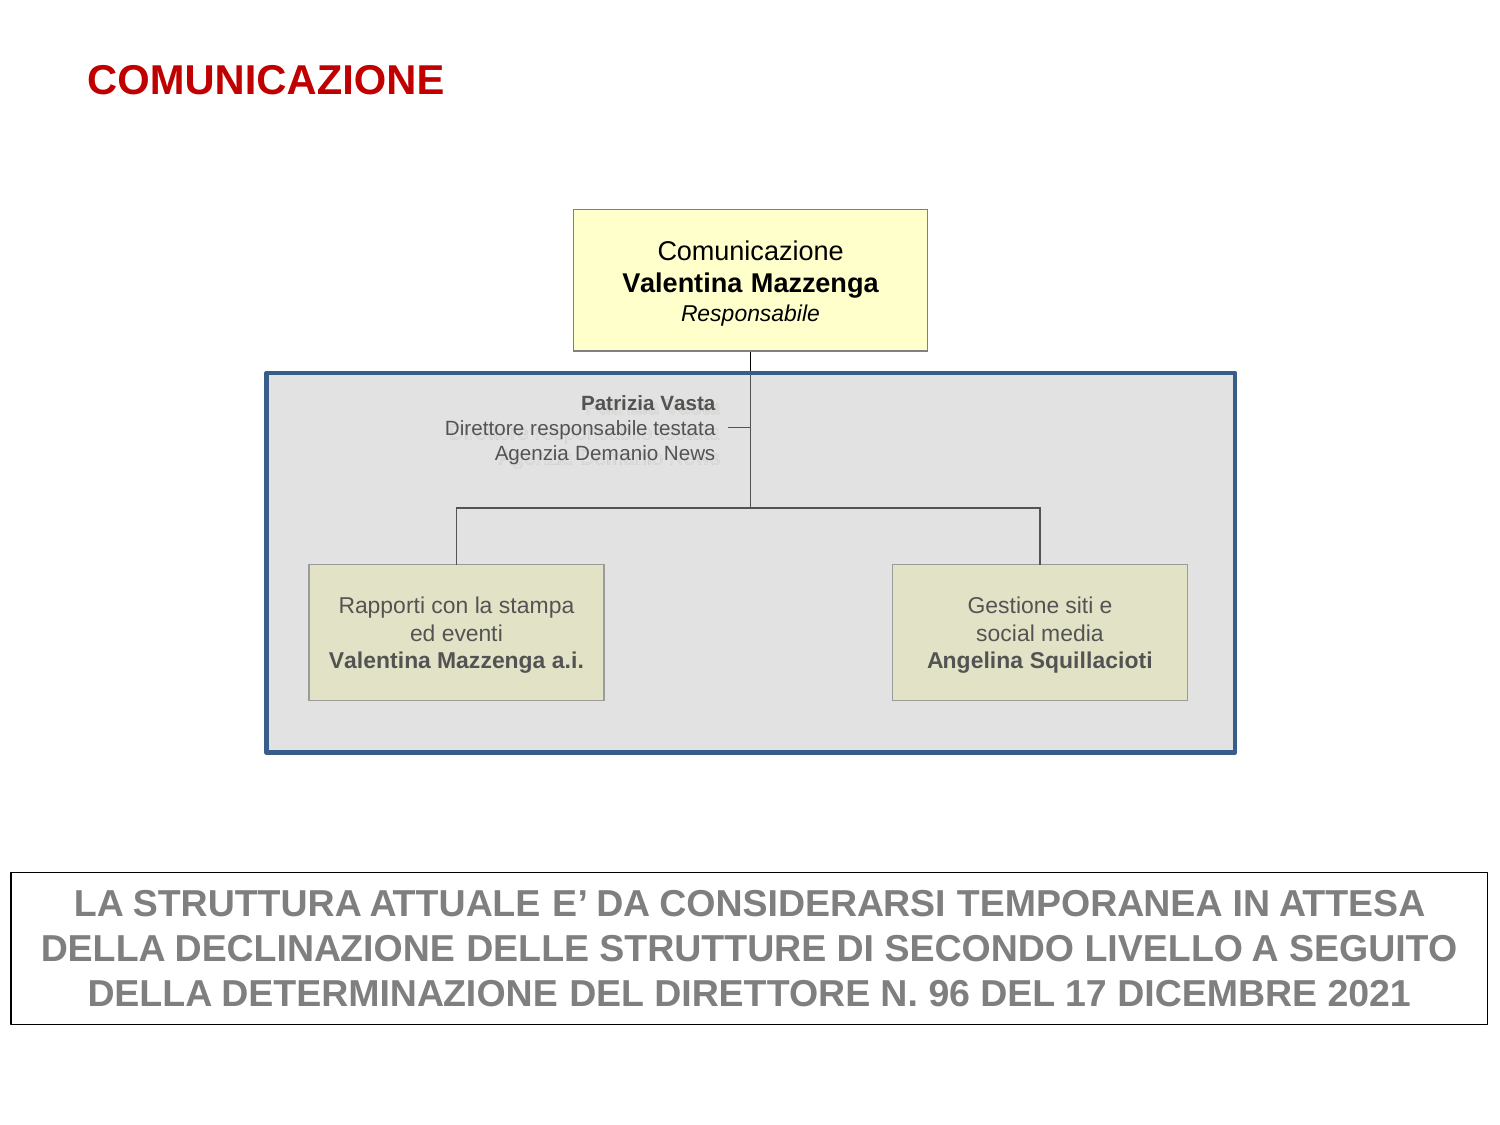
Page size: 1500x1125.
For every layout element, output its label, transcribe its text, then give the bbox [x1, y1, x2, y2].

text_box COMUNICAZIONE [72, 45, 1462, 128]
picture [9, 208, 1491, 1038]
